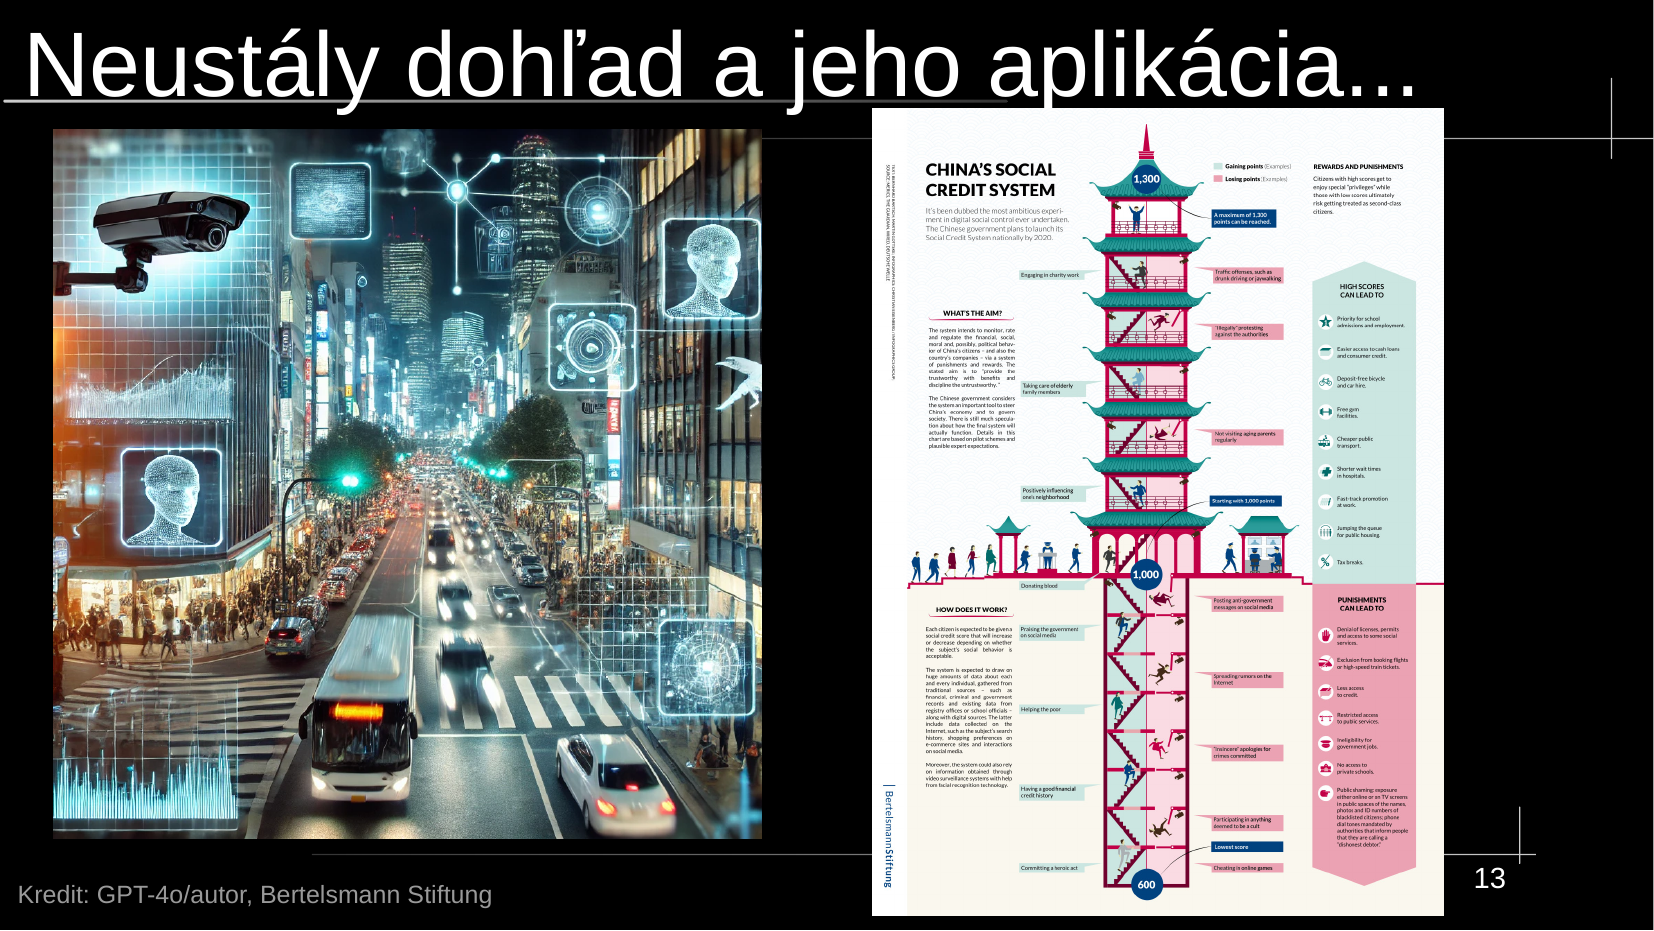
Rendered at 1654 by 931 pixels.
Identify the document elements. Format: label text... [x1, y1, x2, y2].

picture [53, 129, 762, 839]
title Neustály dohľad a jeho aplikácia... [23, 11, 1589, 119]
picture [872, 108, 1444, 916]
title Kredit: GPT-4o/autor, Bertelsmann Stiftung [17, 862, 1235, 928]
